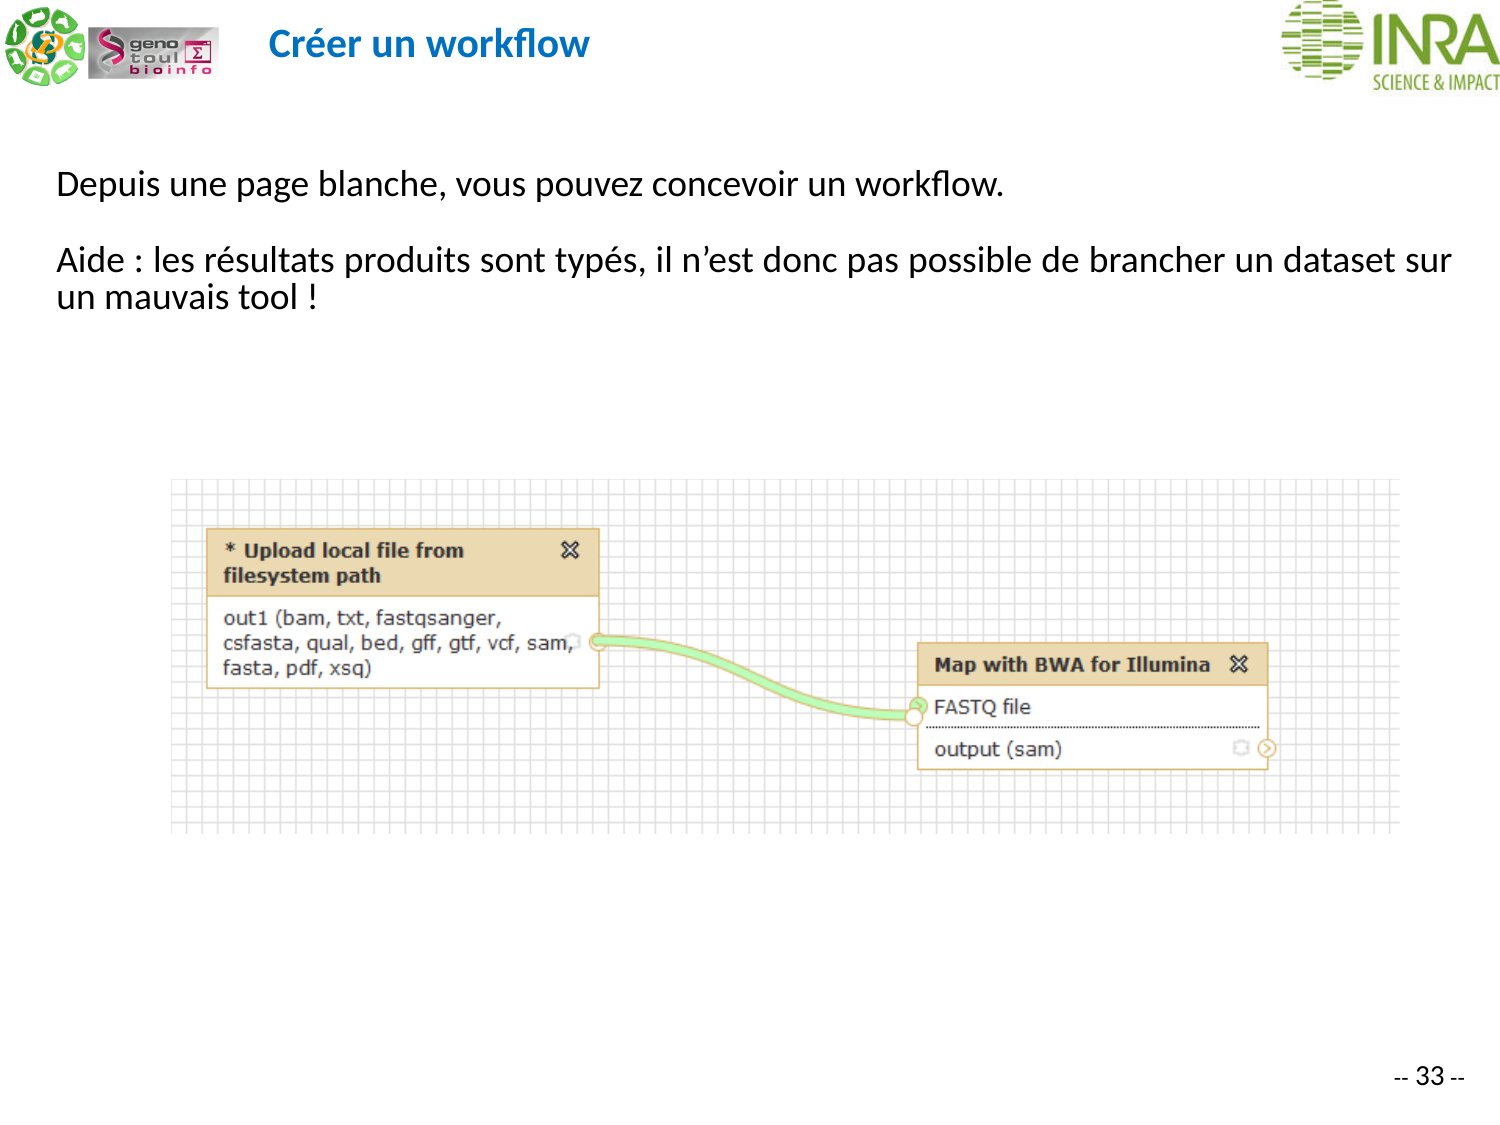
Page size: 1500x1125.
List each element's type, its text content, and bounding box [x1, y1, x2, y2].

text_box Depuis une page blanche, vous pouvez concevoir un workflow. Aide : les résultats produits sont typés, il n’est donc pas possible de brancher un dataset sur un mauvais tool ! [41, 160, 1489, 360]
text_box Créer un workflow [253, 19, 1270, 86]
picture [1281, 0, 1500, 110]
picture [5, 7, 85, 86]
picture [171, 479, 1400, 834]
picture [88, 27, 219, 79]
